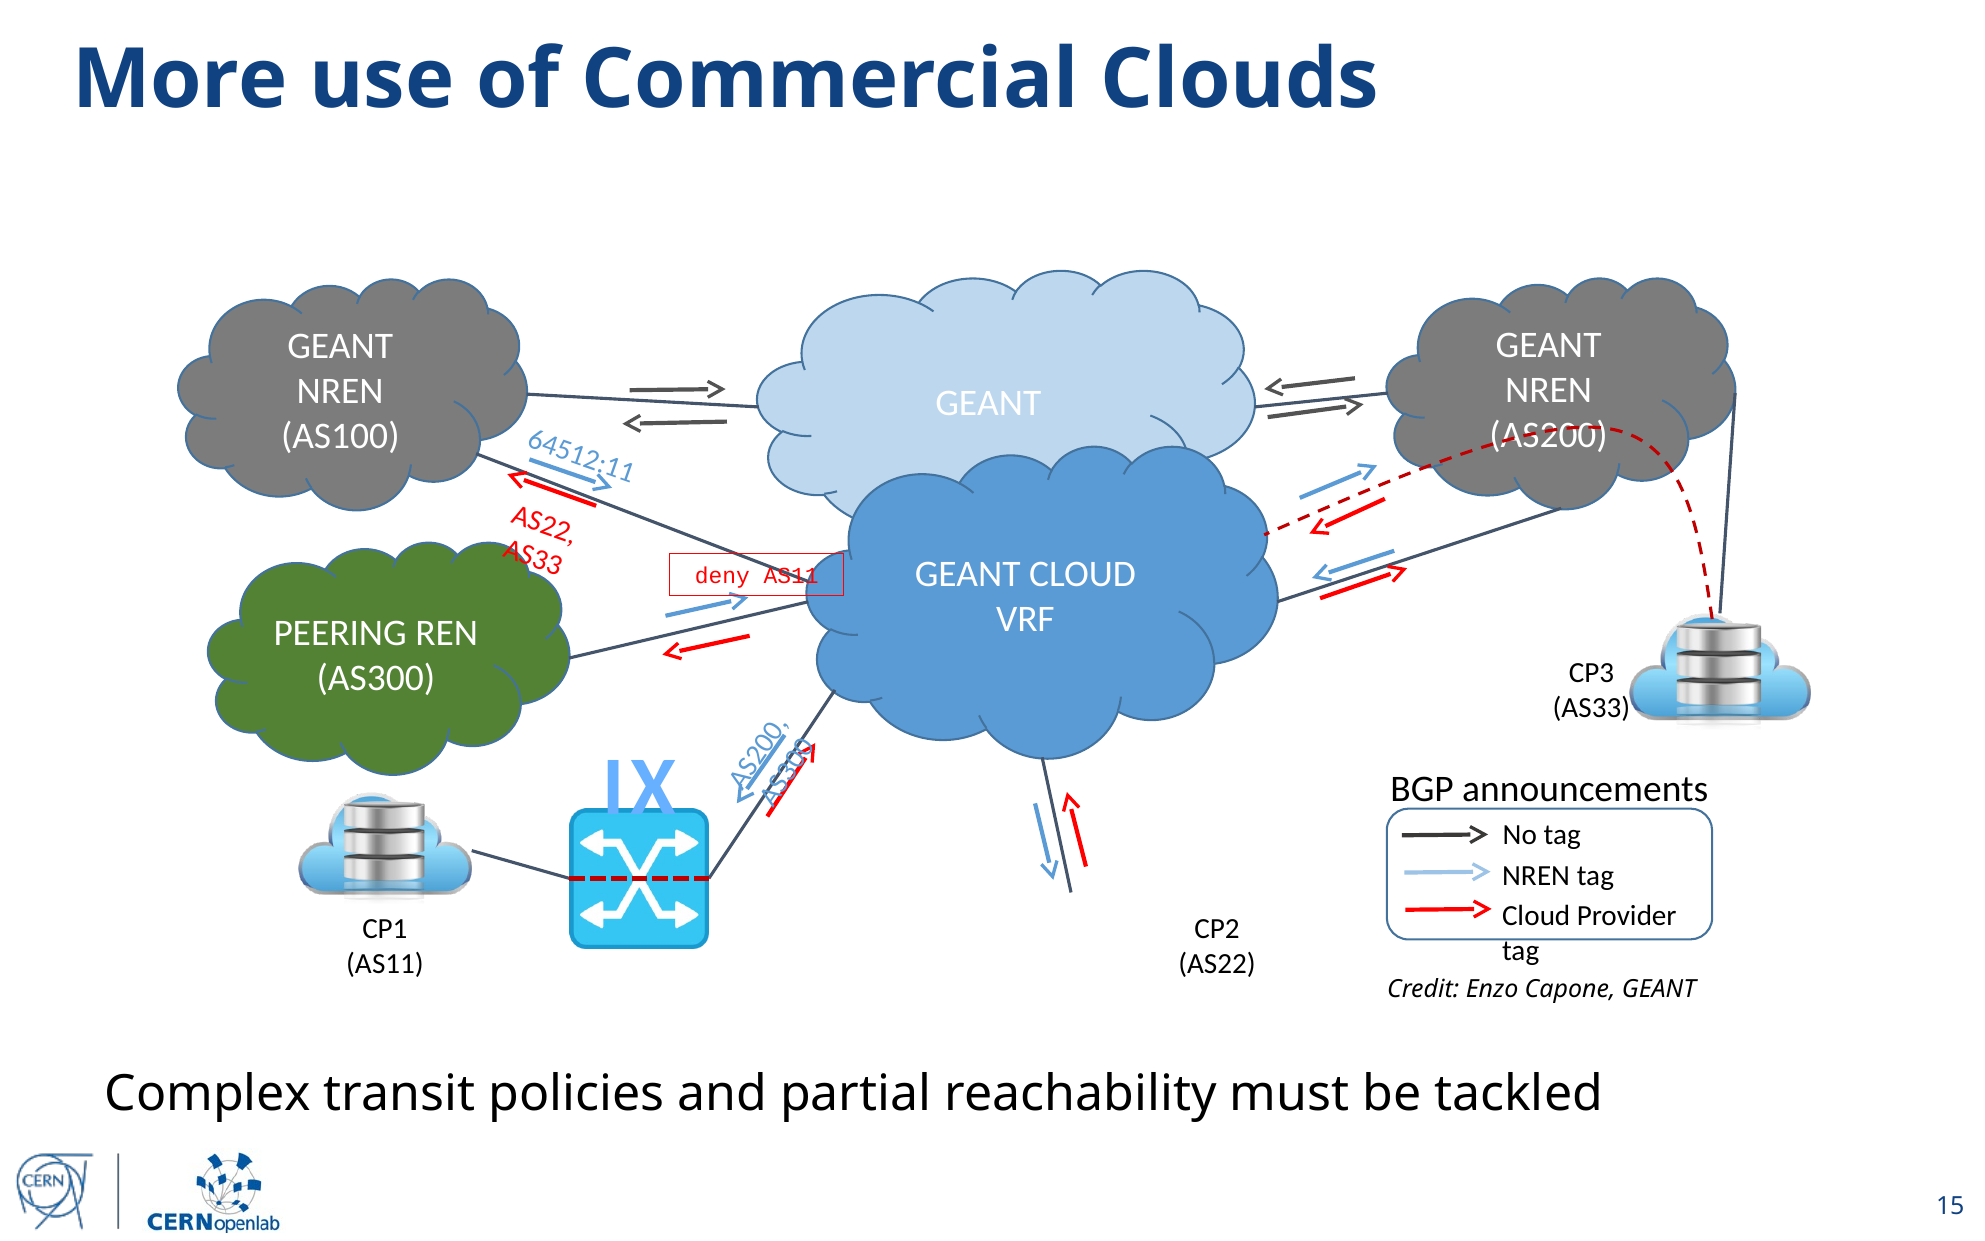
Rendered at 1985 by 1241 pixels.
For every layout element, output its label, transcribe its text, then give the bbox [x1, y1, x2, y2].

picture [51, 1200, 64, 1215]
text_box No tag [1488, 808, 1689, 858]
text_box Cloud Provider tag [1487, 888, 1713, 962]
picture [142, 1148, 286, 1233]
picture [16, 1188, 64, 1236]
text_box GEANT NREN (AS200) [1386, 278, 1736, 510]
text_box Credit: Enzo Capone, GEANT [1372, 962, 1906, 1009]
title More use of Commercial Clouds [72, 0, 1834, 166]
picture [38, 1207, 55, 1215]
text_box GEANT NREN (AS100) [178, 279, 528, 511]
text_box CP3 (AS33) [1517, 645, 1666, 731]
picture [569, 808, 709, 949]
text_box CP1 (AS11) [311, 902, 459, 988]
text_box deny AS11 [669, 553, 844, 596]
text_box 64512:11 [504, 406, 660, 502]
picture [19, 1188, 64, 1207]
text_box GEANT CLOUD VRF [806, 446, 1278, 759]
picture [298, 792, 472, 909]
text_box AS200, AS300 [684, 662, 857, 860]
text_box IX [587, 723, 692, 839]
picture [1629, 613, 1811, 736]
text_box BGP announcements [1375, 756, 1724, 816]
text_box Complex transit policies and partial reachability must be tackled [90, 1049, 1801, 1126]
text_box GEANT [756, 270, 1255, 518]
text_box NREN tag [1487, 848, 1688, 888]
text_box PEERING REN (AS300) [207, 542, 570, 775]
text_box CP2 (AS22) [1143, 902, 1291, 988]
text_box AS22, AS33 [456, 474, 624, 604]
